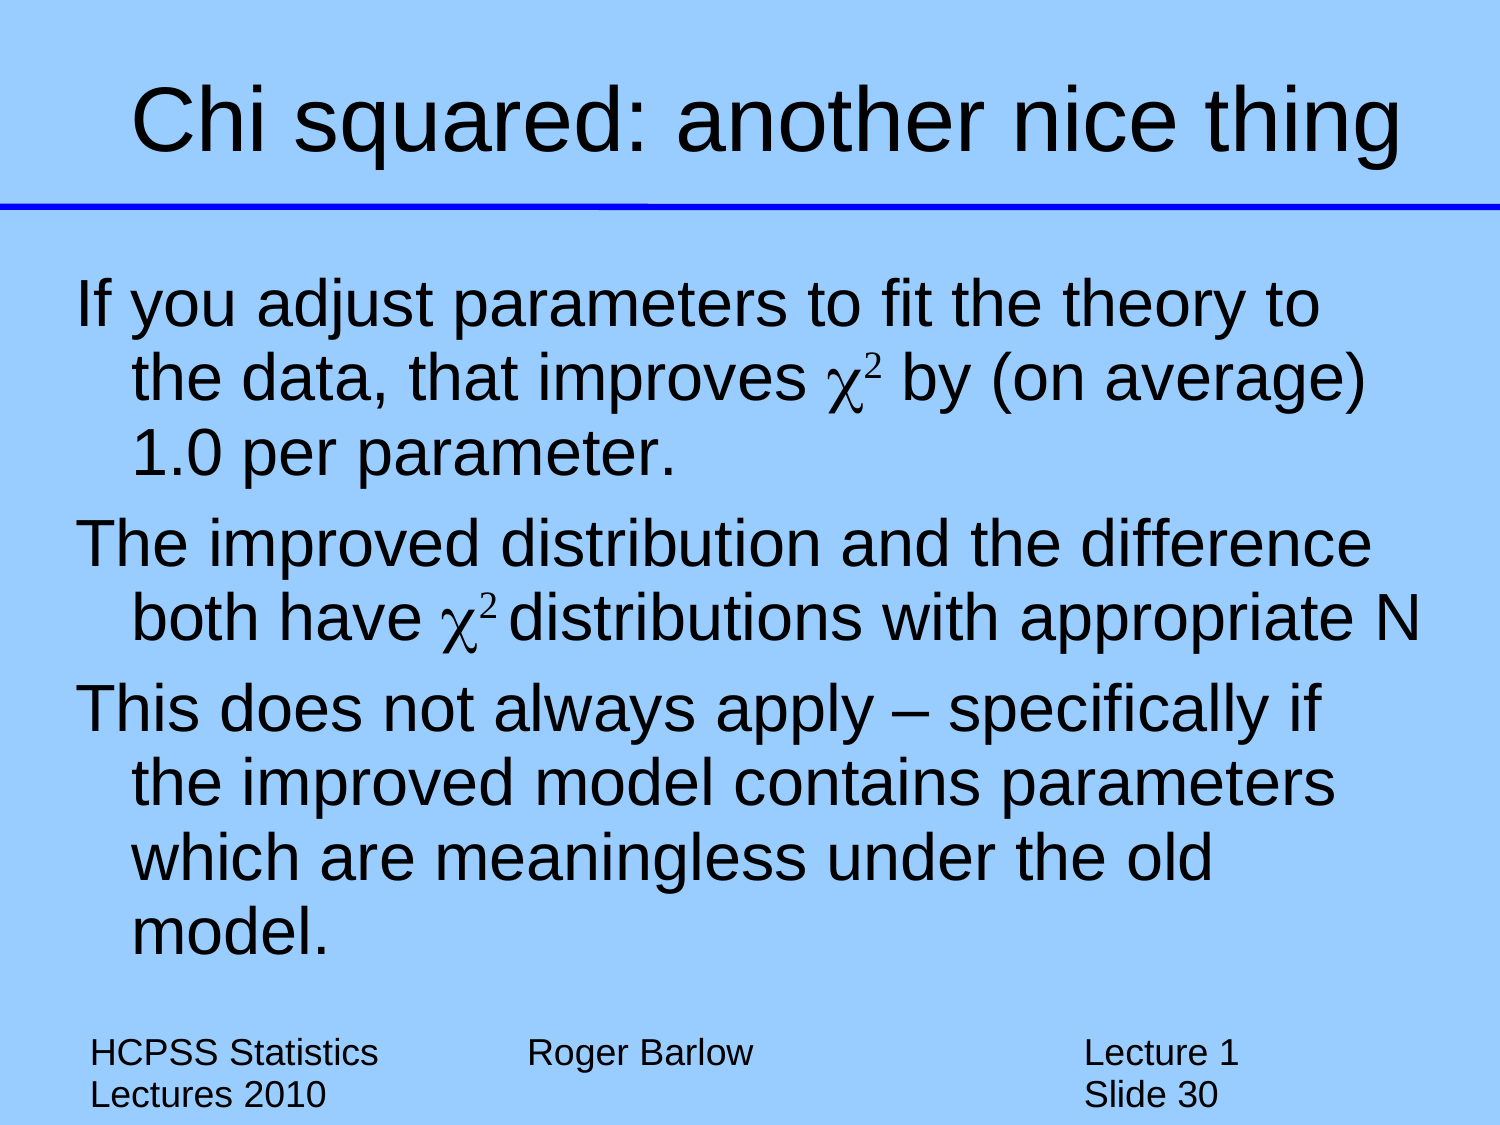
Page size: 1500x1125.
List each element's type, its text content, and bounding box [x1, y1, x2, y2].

list If you adjust parameters to fit the theory to the data, that improves  by (on average) 1.0 per parameter. The improved distribution and the difference both have  distributions with appropriate N This does not always apply – specifically if the improved model contains parameters which are meaningless under the old model. [75, 262, 1426, 1058]
title Chi squared: another nice thing [118, 63, 1418, 173]
